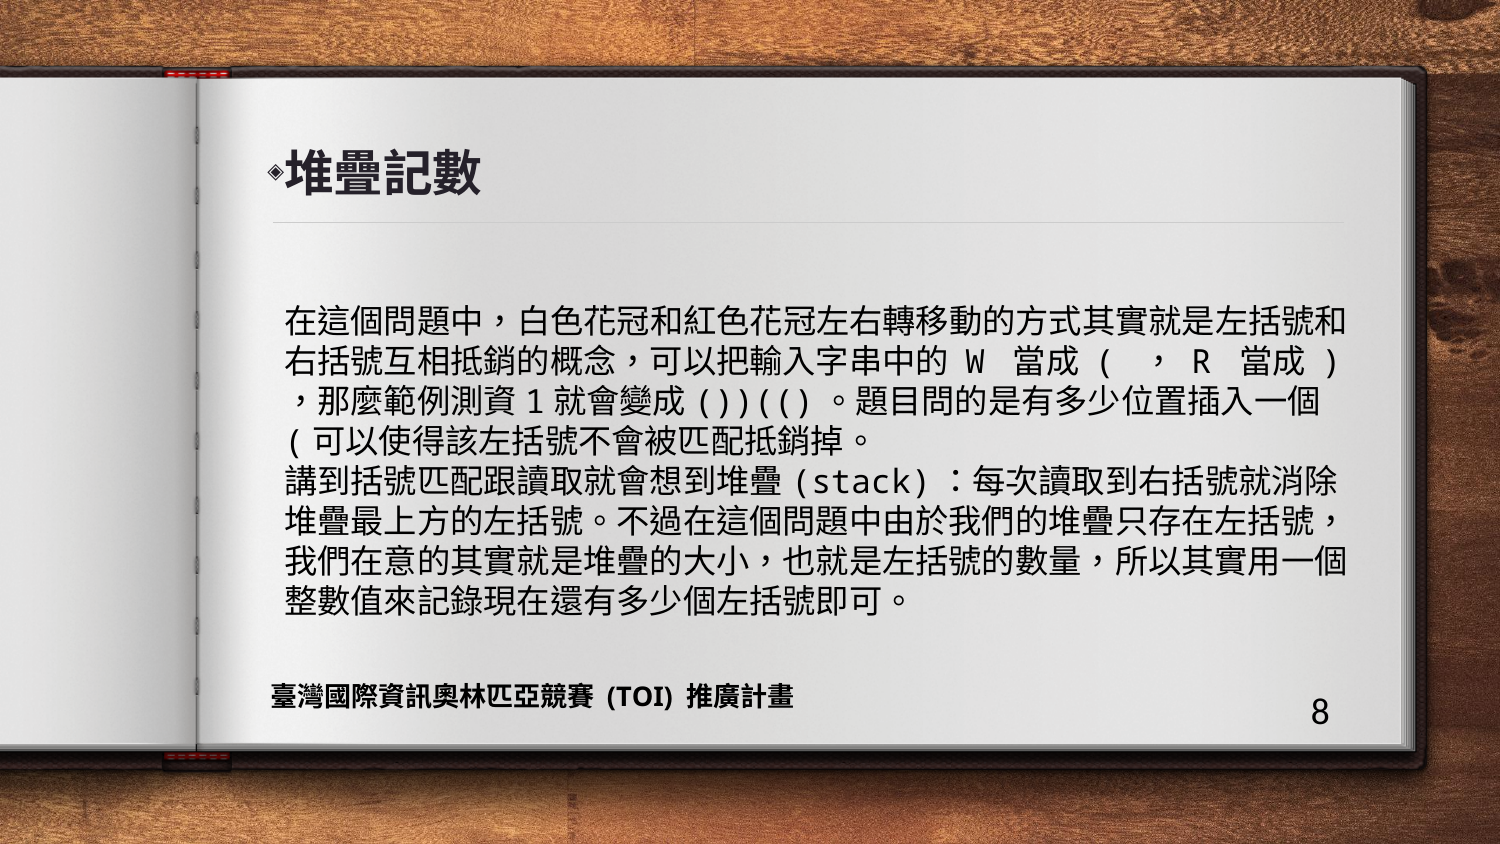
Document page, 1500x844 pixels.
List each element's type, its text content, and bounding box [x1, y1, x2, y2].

text_box 在這個問題中，白色花冠和紅色花冠左右轉移動的方式其實就是左括號和右括號互相抵銷的概念，可以把輸入字串中的 W 當成 ( ， R 當成 ) ，那麼範例測資1就會變成())(()。題目問的是有多少位置插入一個(可以使得該左括號不會被匹配抵銷掉。 講到括號匹配跟讀取就會想到堆疊(stack)：每次讀取到右括號就消除堆疊最上方的左括號。不過在這個問題中由於我們的堆疊只存在左括號，我們在意的其實就是堆疊的大小，也就是左括號的數量，所以其實用一個整數值來記錄現在還有多少個左括號即可。 [269, 293, 1367, 632]
text_box [1295, 672, 1386, 737]
list 堆疊記數 [252, 126, 1194, 216]
